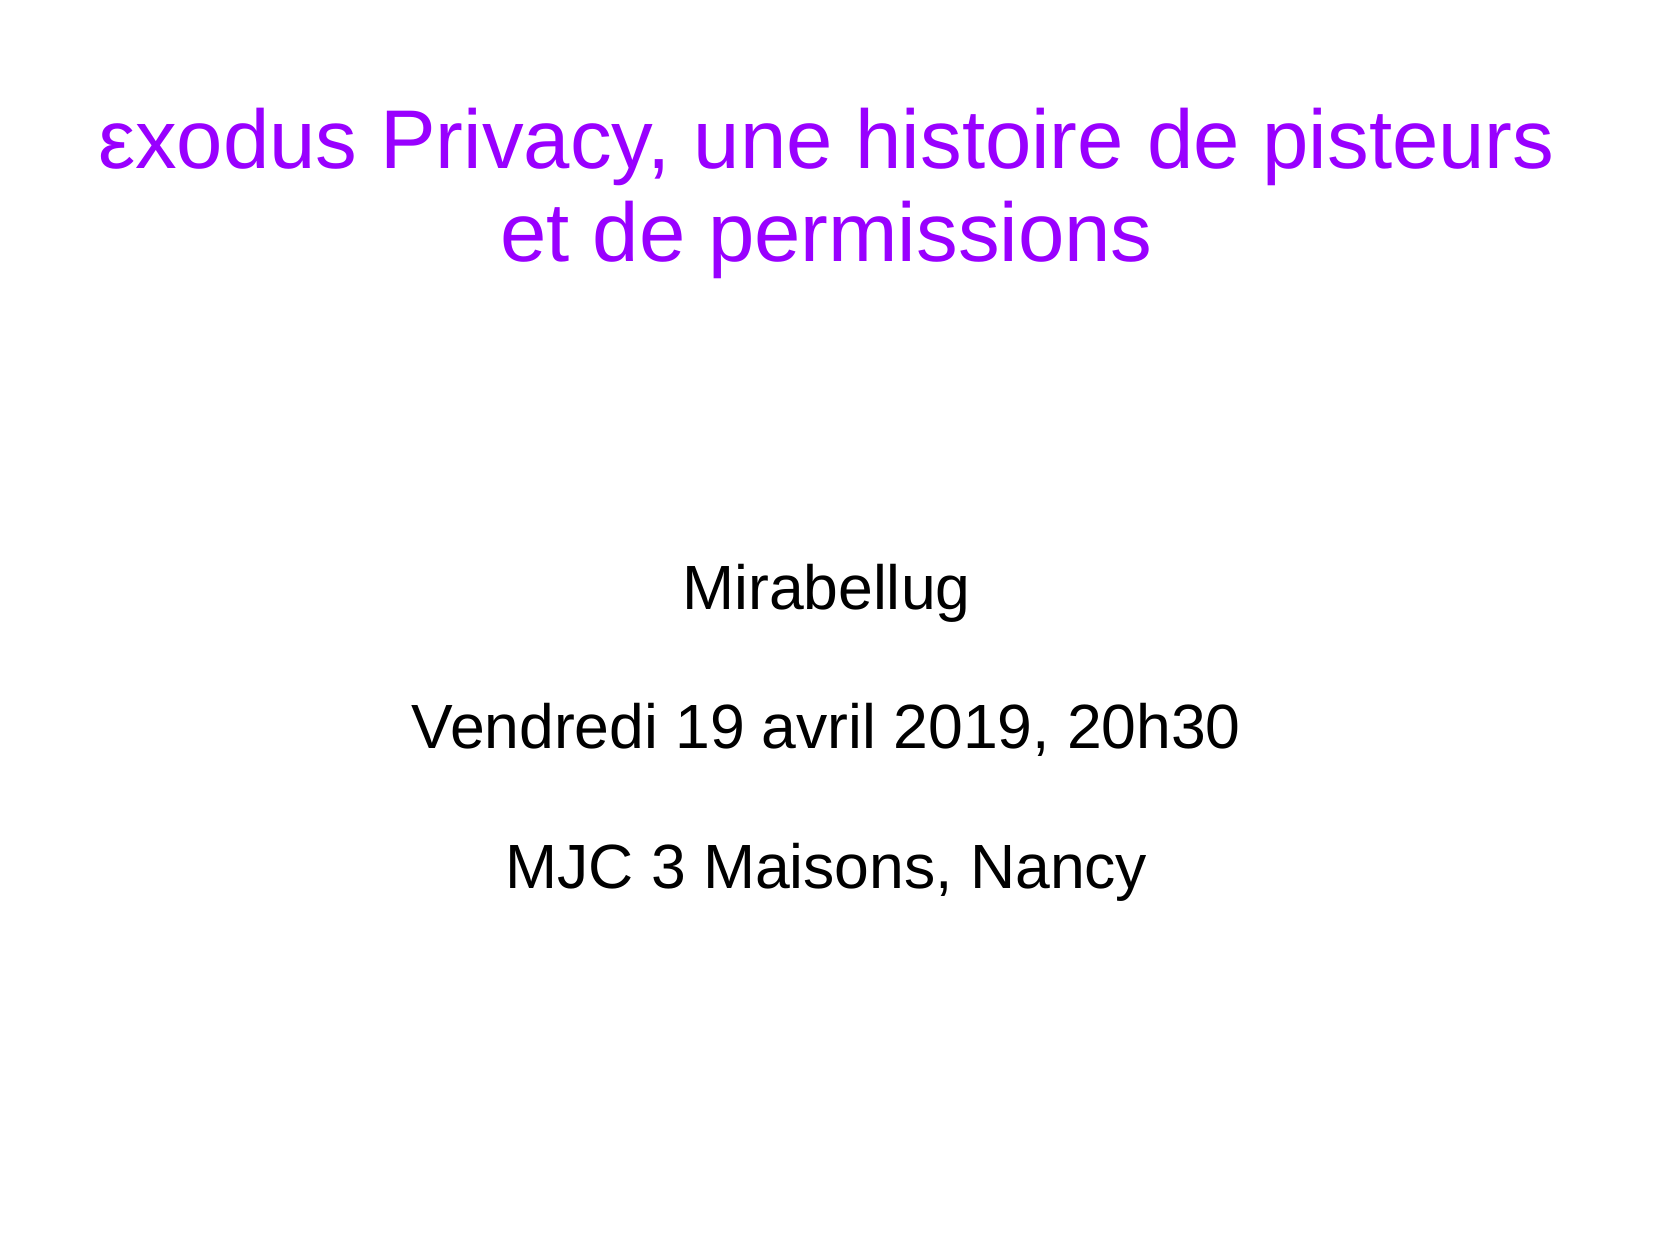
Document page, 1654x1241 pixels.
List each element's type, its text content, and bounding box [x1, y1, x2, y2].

title εxodus Privacy, une histoire de pisteurs et de permissions [82, 74, 1571, 299]
subtitle Mirabellug Vendredi 19 avril 2019, 20h30 MJC 3 Maisons, Nancy [82, 367, 1571, 1087]
